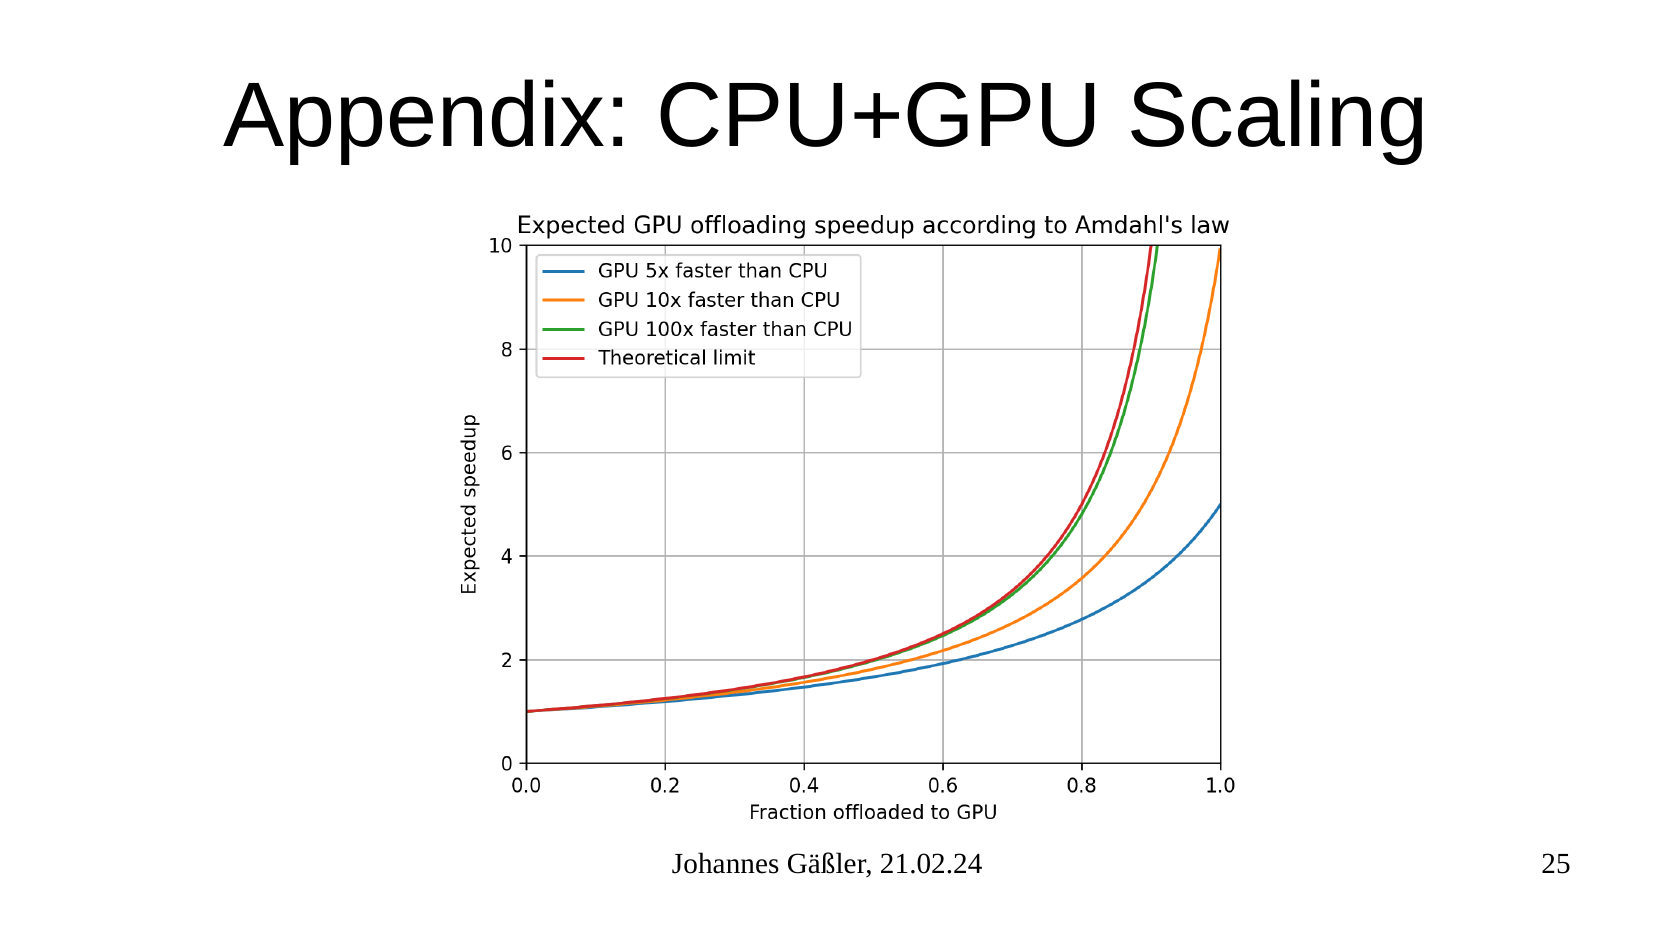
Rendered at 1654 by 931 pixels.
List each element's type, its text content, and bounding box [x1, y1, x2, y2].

picture [414, 164, 1310, 837]
title Appendix: CPU+GPU Scaling [82, 37, 1571, 193]
